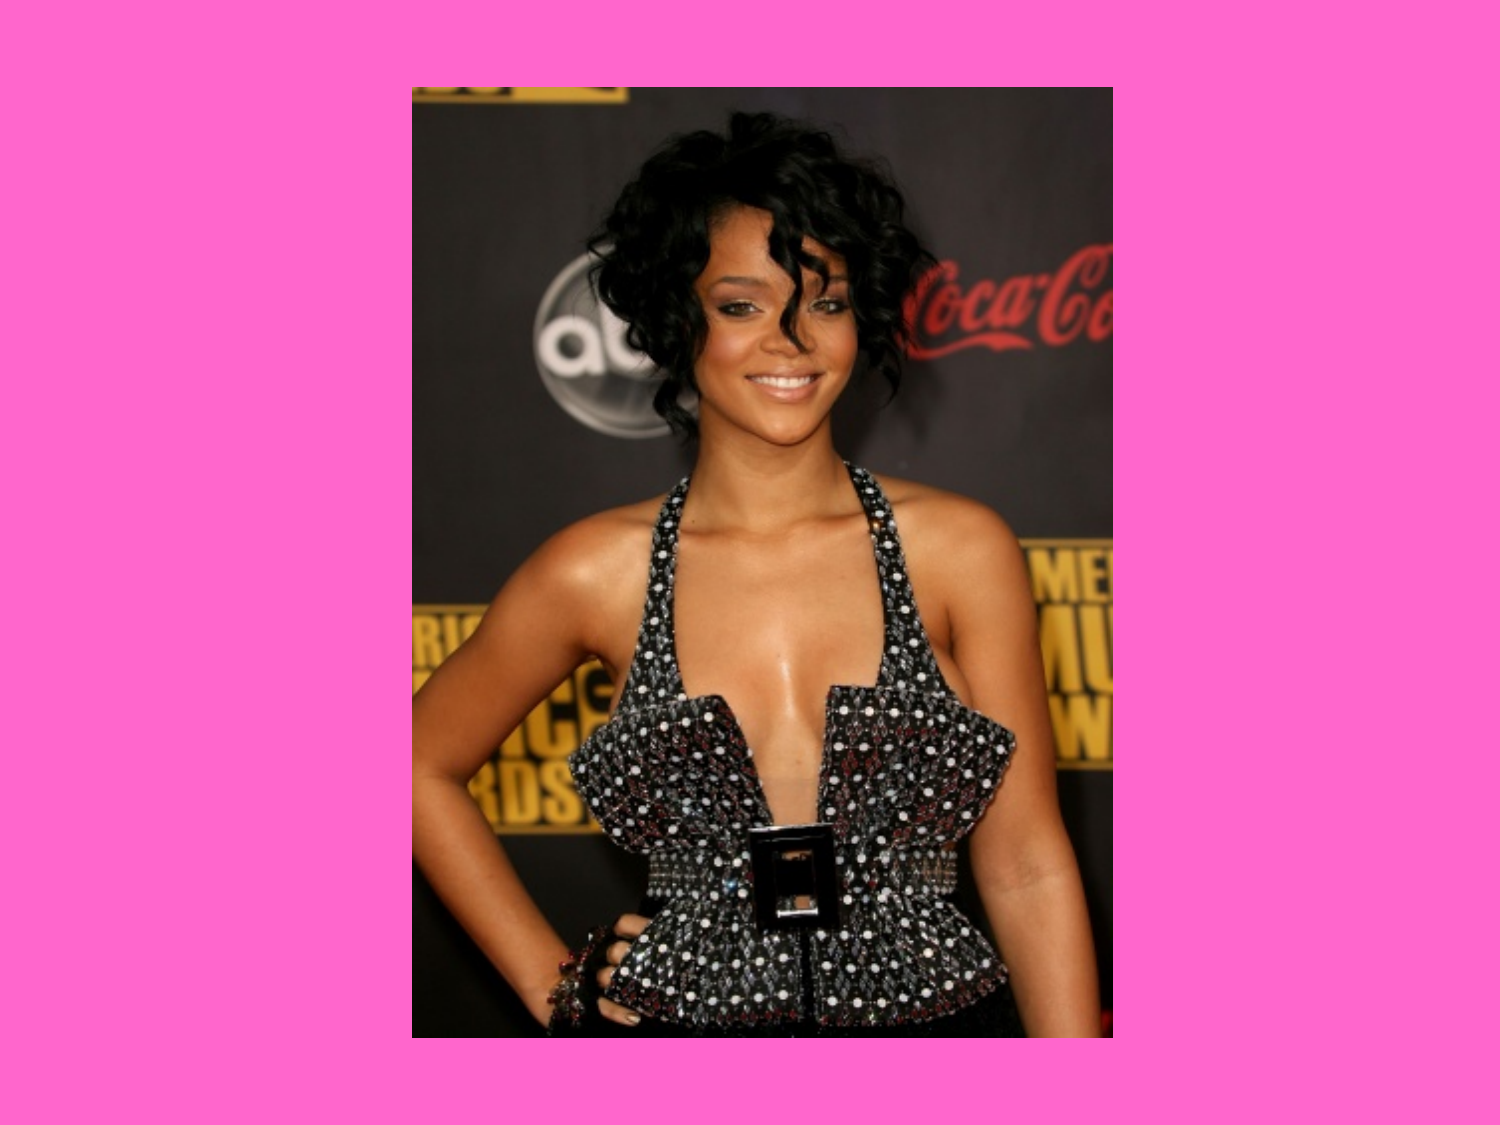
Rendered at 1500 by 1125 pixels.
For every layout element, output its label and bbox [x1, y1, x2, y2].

picture [412, 87, 1113, 1038]
